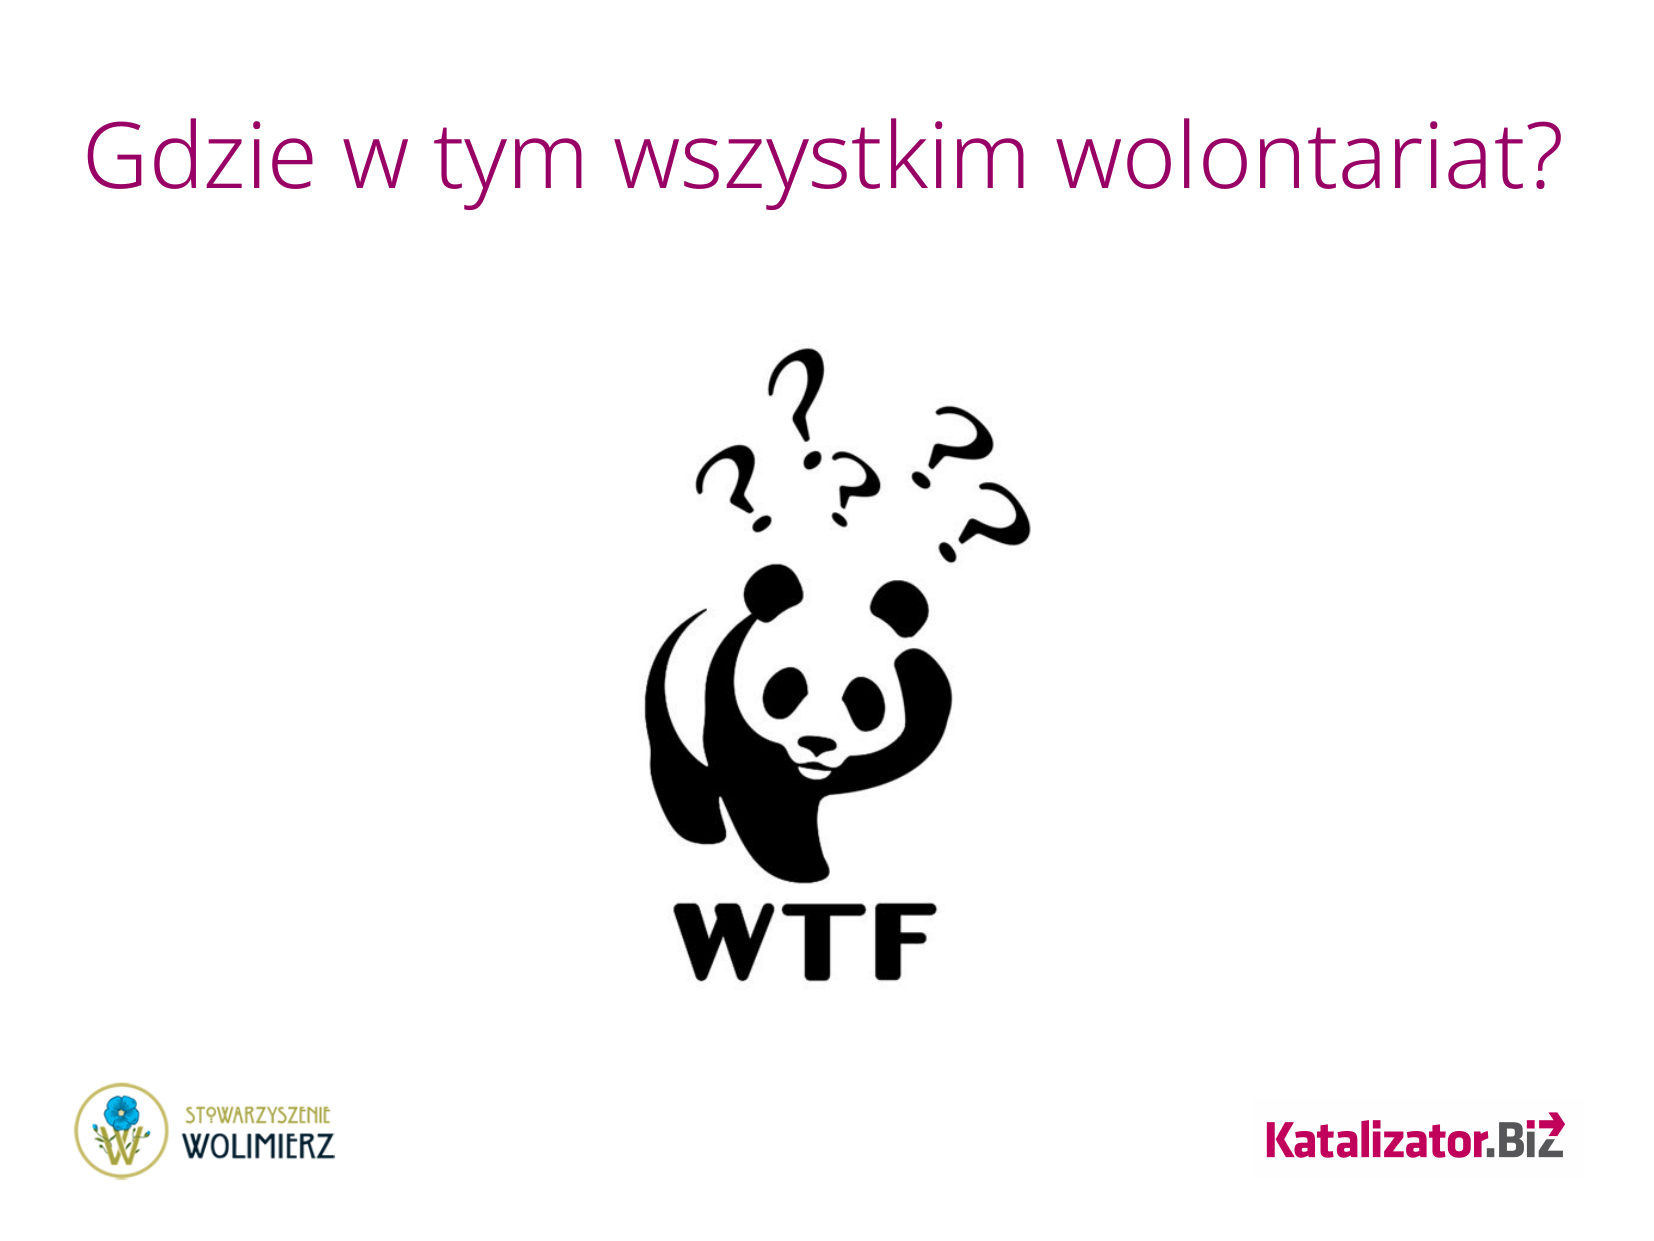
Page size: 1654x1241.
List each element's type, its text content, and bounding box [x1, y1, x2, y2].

title Gdzie w tym wszystkim wolontariat? [82, 49, 1571, 257]
picture [1251, 1098, 1585, 1178]
picture [448, 283, 1138, 1035]
picture [68, 1066, 343, 1198]
